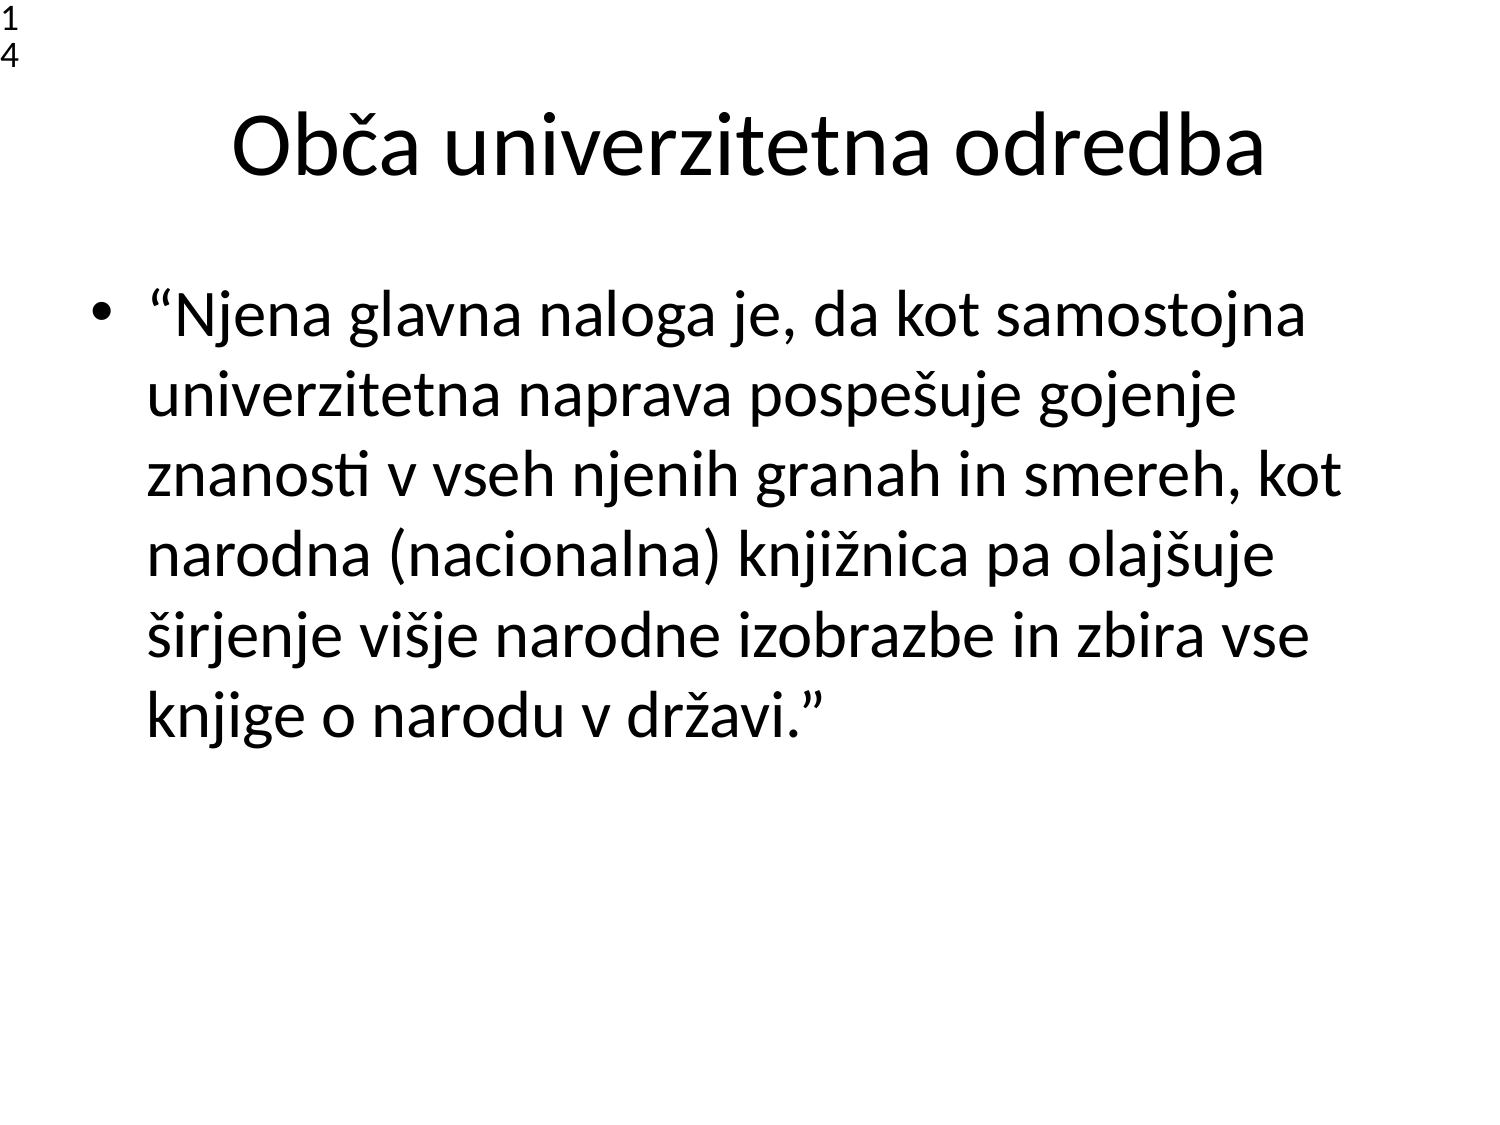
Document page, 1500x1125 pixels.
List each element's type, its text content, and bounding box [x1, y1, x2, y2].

list “Njena glavna naloga je, da kot samostojna univerzitetna naprava pospešuje gojenje znanosti v vseh njenih granah in smereh, kot narodna (nacionalna) knjižnica pa olajšuje širjenje višje narodne izobrazbe in zbira vse knjige o narodu v državi.” [75, 262, 1425, 1005]
title Obča univerzitetna odredba [75, 45, 1425, 233]
